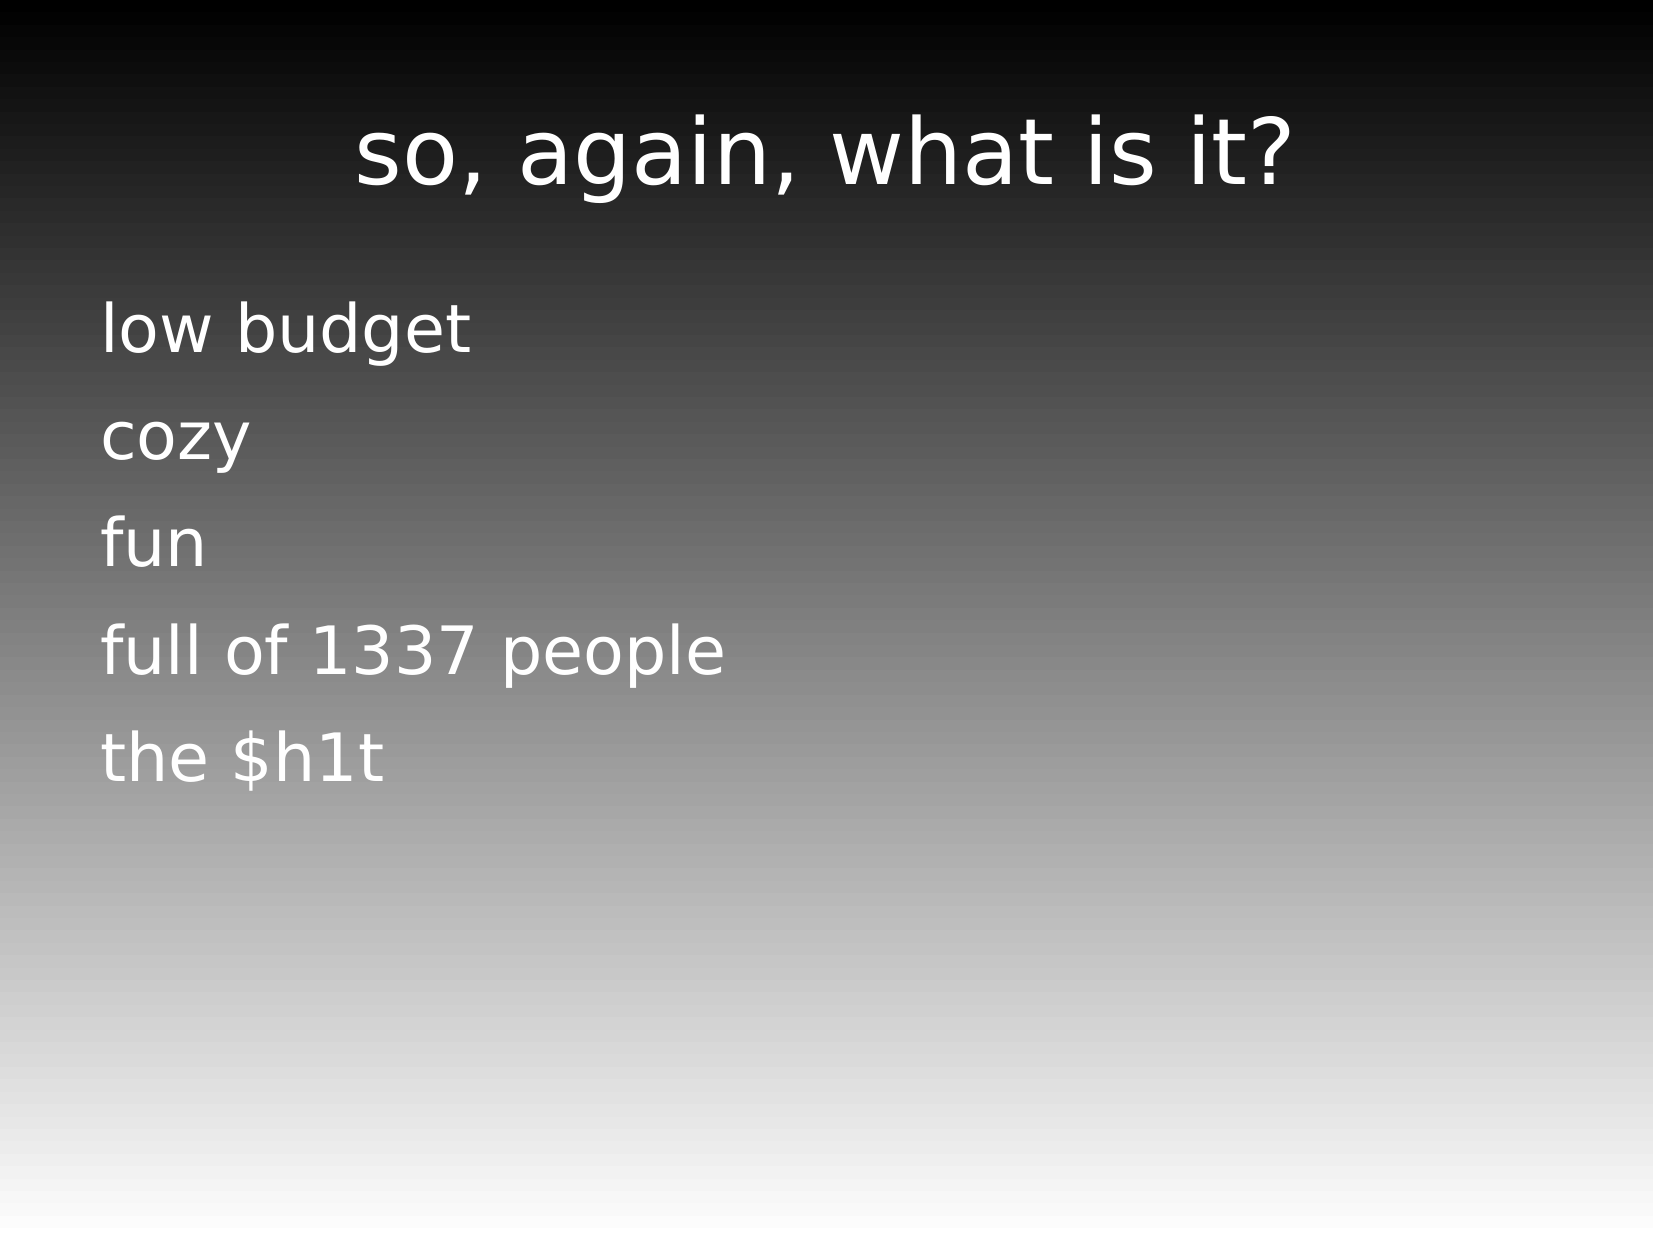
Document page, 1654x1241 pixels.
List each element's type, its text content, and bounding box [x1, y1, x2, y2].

list low budget cozy fun full of 1337 people the $h1t [82, 290, 1571, 1095]
title so, again, what is it? [82, 56, 1571, 250]
